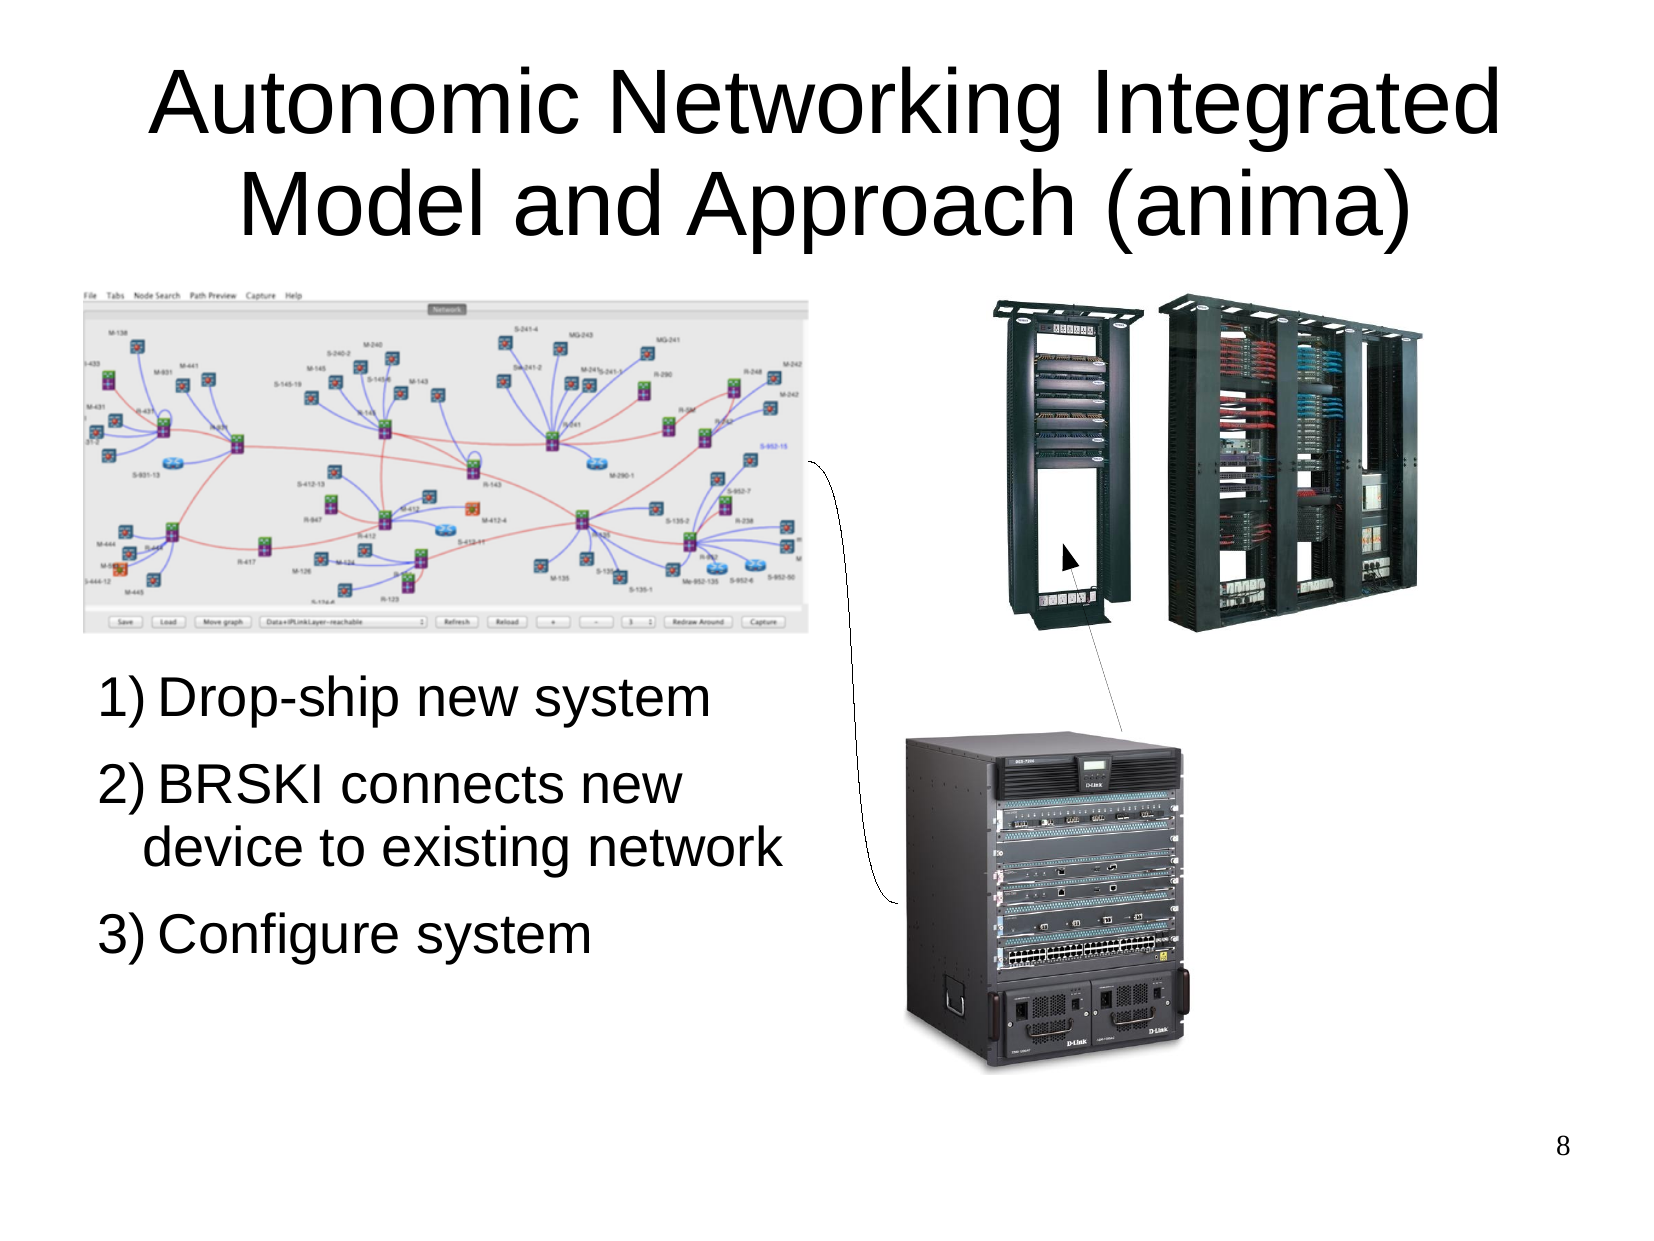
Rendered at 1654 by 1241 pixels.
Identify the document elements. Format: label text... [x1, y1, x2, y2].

picture [83, 290, 809, 634]
picture [986, 290, 1431, 634]
title Autonomic Networking Integrated Model and Approach (anima) [82, 49, 1571, 257]
list Drop-ship new system BRSKI connects new device to existing network Configure system [82, 665, 809, 1009]
picture [897, 731, 1195, 1075]
